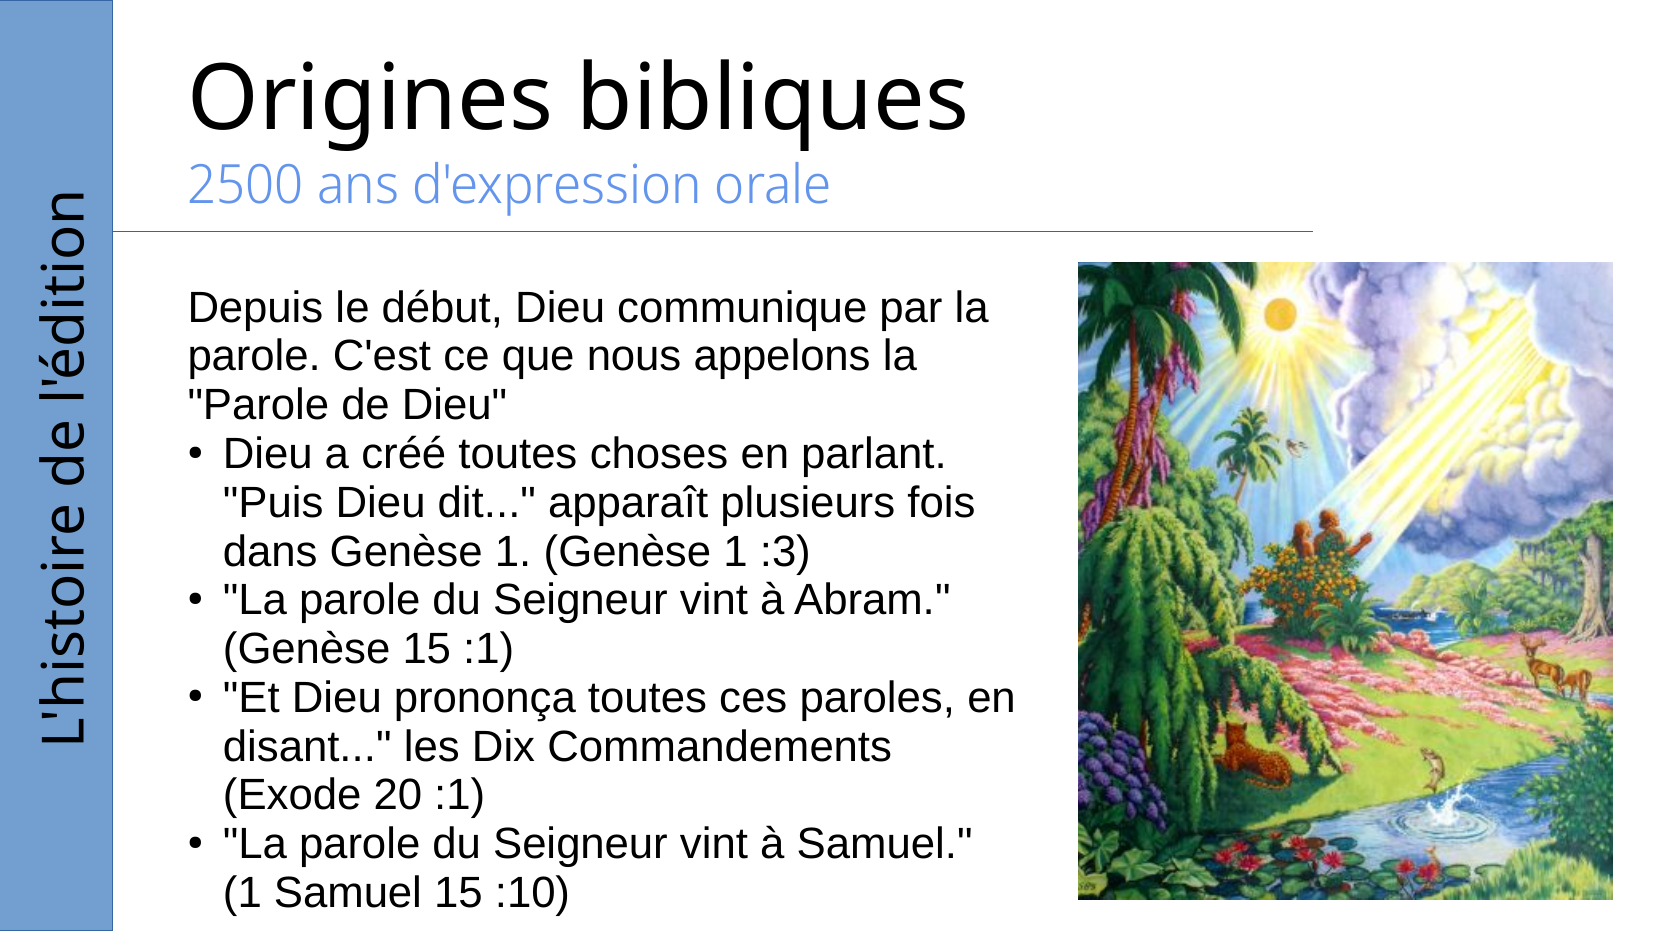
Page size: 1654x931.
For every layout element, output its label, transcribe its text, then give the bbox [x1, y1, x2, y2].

title 2500 ans d'expression orale [187, 125, 1571, 239]
picture [1078, 262, 1613, 901]
title Origines bibliques [187, 33, 1571, 125]
subtitle Depuis le début, Dieu communique par la parole. C'est ce que nous appelons la "Parole de Dieu" Dieu a créé toutes choses en parlant. "Puis Dieu dit..." apparaît plusieurs fois dans Genèse 1. (Genèse 1 :3) "La parole du Seigneur vint à Abram." (Genèse 15 :1) "Et Dieu prononça toutes ces paroles, en disant..." les Dix Commandements (Exode 20 :1) "La parole du Seigneur vint à Samuel." (1 Samuel 15 :10) [187, 282, 1051, 917]
text_box L'histoire de l'édition [13, 37, 105, 901]
text_box [0, 0, 113, 931]
